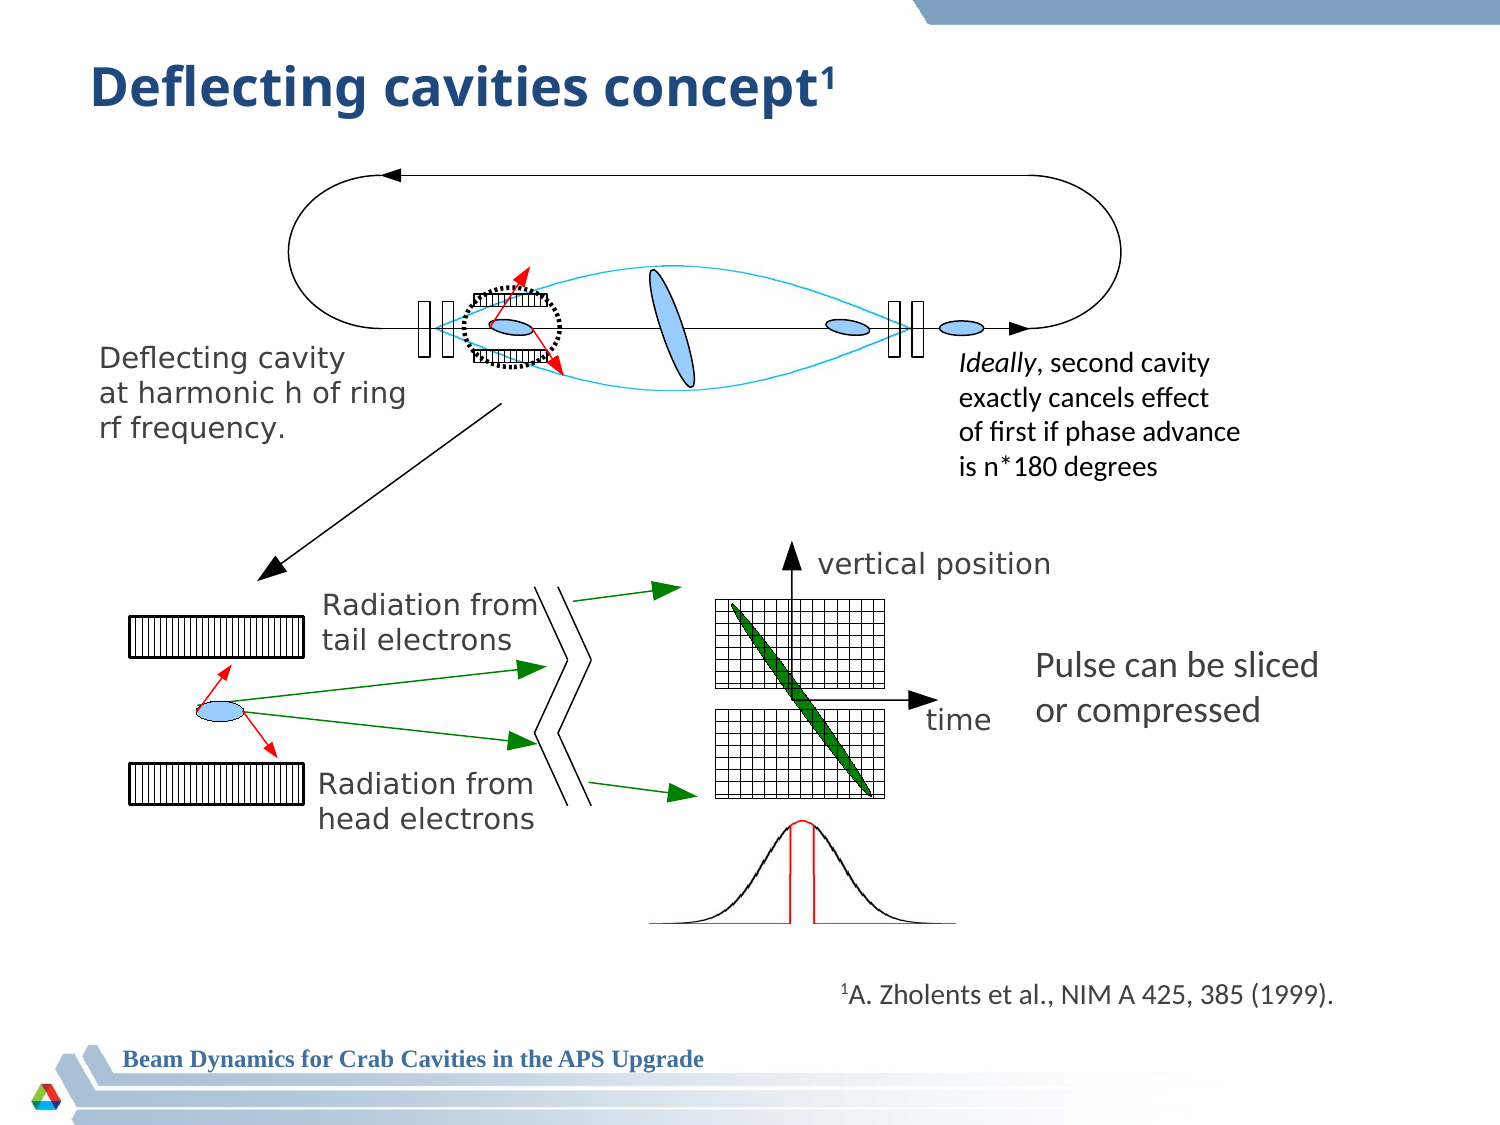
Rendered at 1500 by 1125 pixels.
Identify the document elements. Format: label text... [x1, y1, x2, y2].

text_box [474, 349, 547, 363]
text_box [491, 319, 533, 336]
picture [649, 820, 956, 924]
text_box time [911, 694, 1008, 744]
picture [435, 265, 911, 328]
picture [0, 1037, 1500, 1125]
text_box [939, 320, 984, 335]
text_box Radiation from head electrons [302, 757, 581, 852]
text_box [715, 701, 885, 799]
text_box [129, 616, 304, 658]
text_box [505, 294, 547, 307]
picture [889, 329, 899, 356]
picture [443, 329, 453, 356]
text_box [474, 294, 510, 307]
text_box Deflecting cavity at harmonic h of ring rf frequency. [84, 331, 423, 452]
picture [435, 329, 911, 391]
picture [0, 0, 1500, 26]
picture [443, 302, 453, 328]
text_box Ideally, second cavity exactly cancels effect of first if phase advance is n*180 degrees [943, 335, 1428, 547]
text_box 1A. Zholents et al., NIM A 425, 385 (1999). [825, 967, 1406, 1041]
text_box Radiation from tail electrons [307, 578, 585, 672]
text_box [649, 269, 695, 388]
text_box [715, 599, 791, 697]
text_box [196, 701, 244, 722]
text_box [825, 319, 870, 336]
text_box Pulse can be sliced or compressed [1020, 632, 1375, 738]
picture [889, 302, 899, 328]
text_box [129, 763, 302, 805]
title Deflecting cavities concept1 [75, 45, 1426, 248]
text_box [793, 599, 885, 699]
text_box vertical position [802, 537, 1067, 588]
